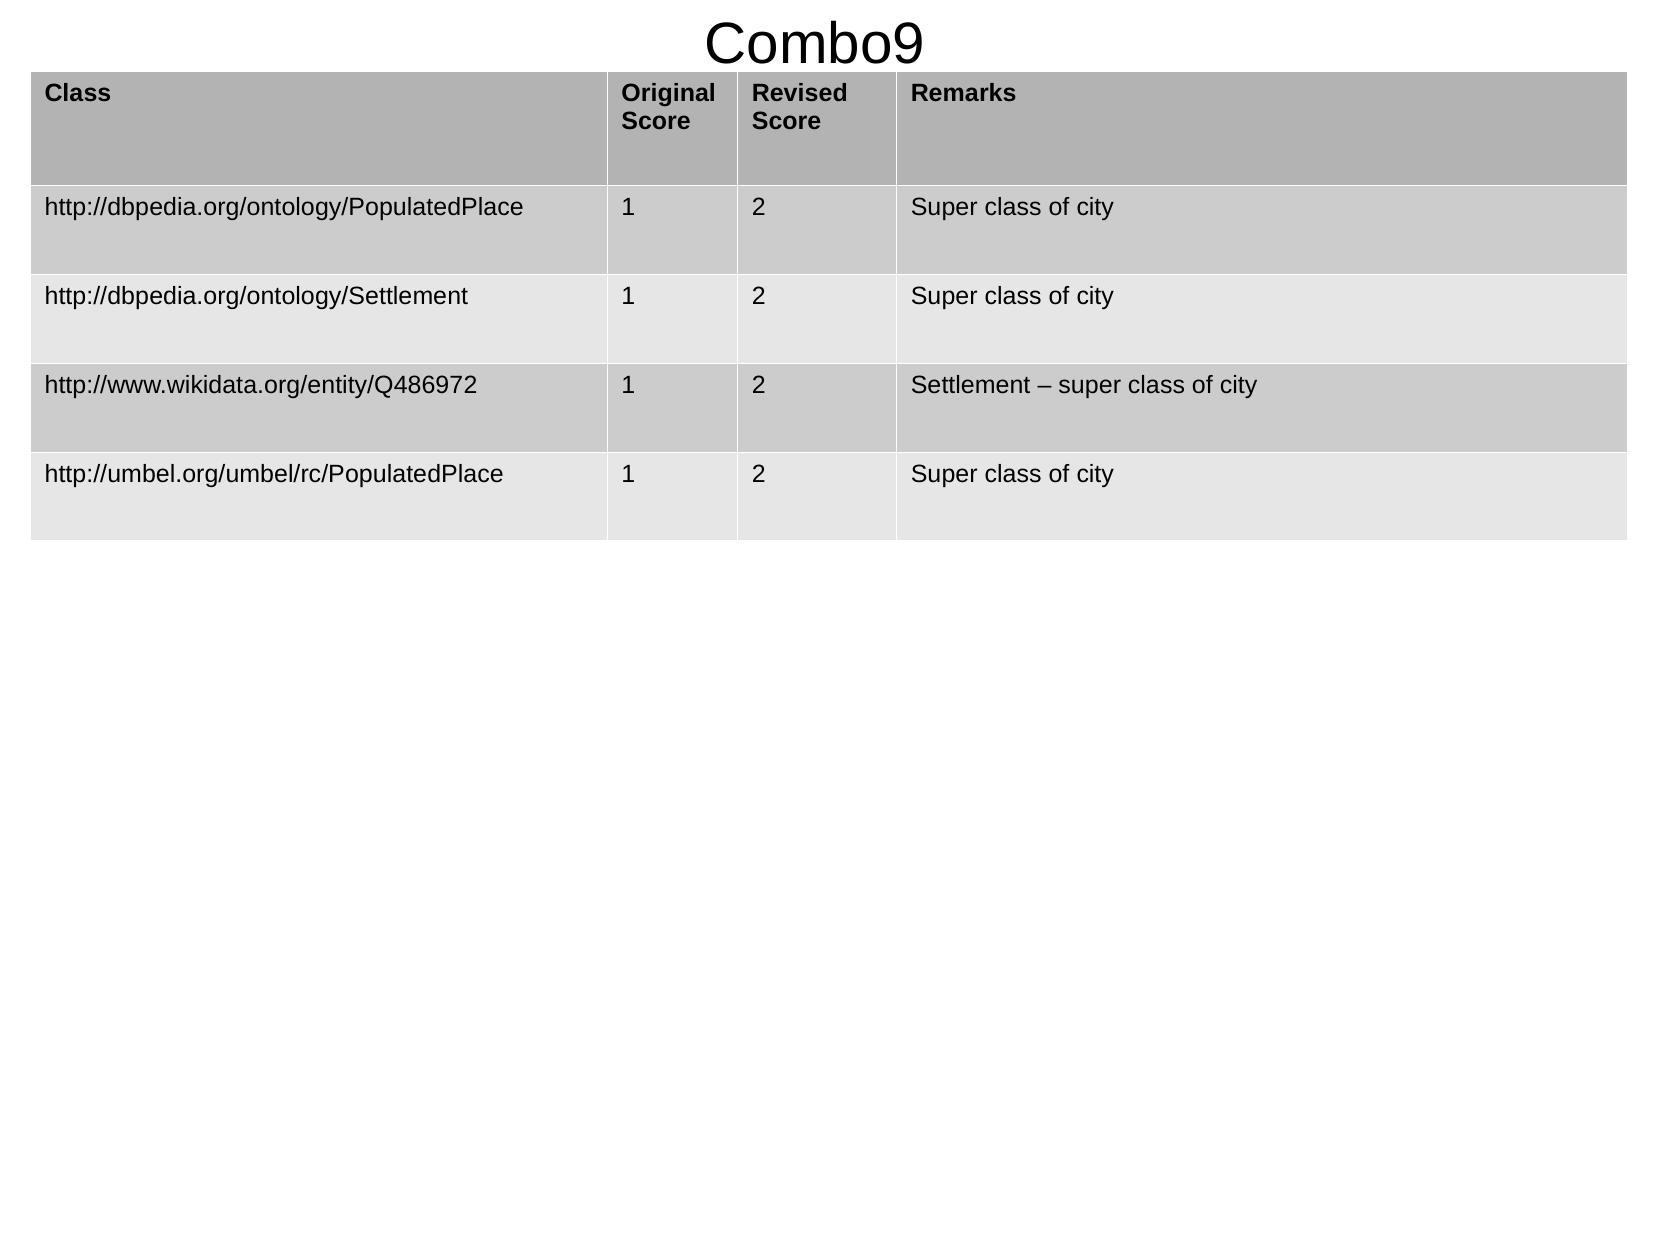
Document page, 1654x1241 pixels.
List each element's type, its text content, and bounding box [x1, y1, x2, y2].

table_cell http://dbpedia.org/ontology/PopulatedPlace [31, 186, 607, 274]
table_cell 1 [608, 453, 737, 540]
table_cell 1 [608, 275, 737, 363]
table_cell http://www.wikidata.org/entity/Q486972 [31, 364, 607, 452]
table_cell Super class of city [897, 275, 1627, 363]
table_cell 2 [738, 364, 896, 452]
table_cell 2 [738, 186, 896, 274]
table_cell http://umbel.org/umbel/rc/PopulatedPlace [31, 453, 607, 540]
table_cell 1 [608, 364, 737, 452]
table_cell 2 [738, 275, 896, 363]
table_cell 1 [608, 186, 737, 274]
table_cell Settlement – super class of city [897, 364, 1627, 452]
title Combo9 [70, 10, 1560, 76]
table_cell http://dbpedia.org/ontology/Settlement [31, 275, 607, 363]
table_header Revised Score [738, 76, 896, 185]
table_header Class [31, 72, 607, 185]
table_header Original Score [608, 76, 737, 185]
table_header Remarks [897, 72, 1627, 185]
table_cell Super class of city [897, 186, 1627, 274]
table_cell Super class of city [897, 453, 1627, 540]
table_cell 2 [738, 453, 896, 540]
